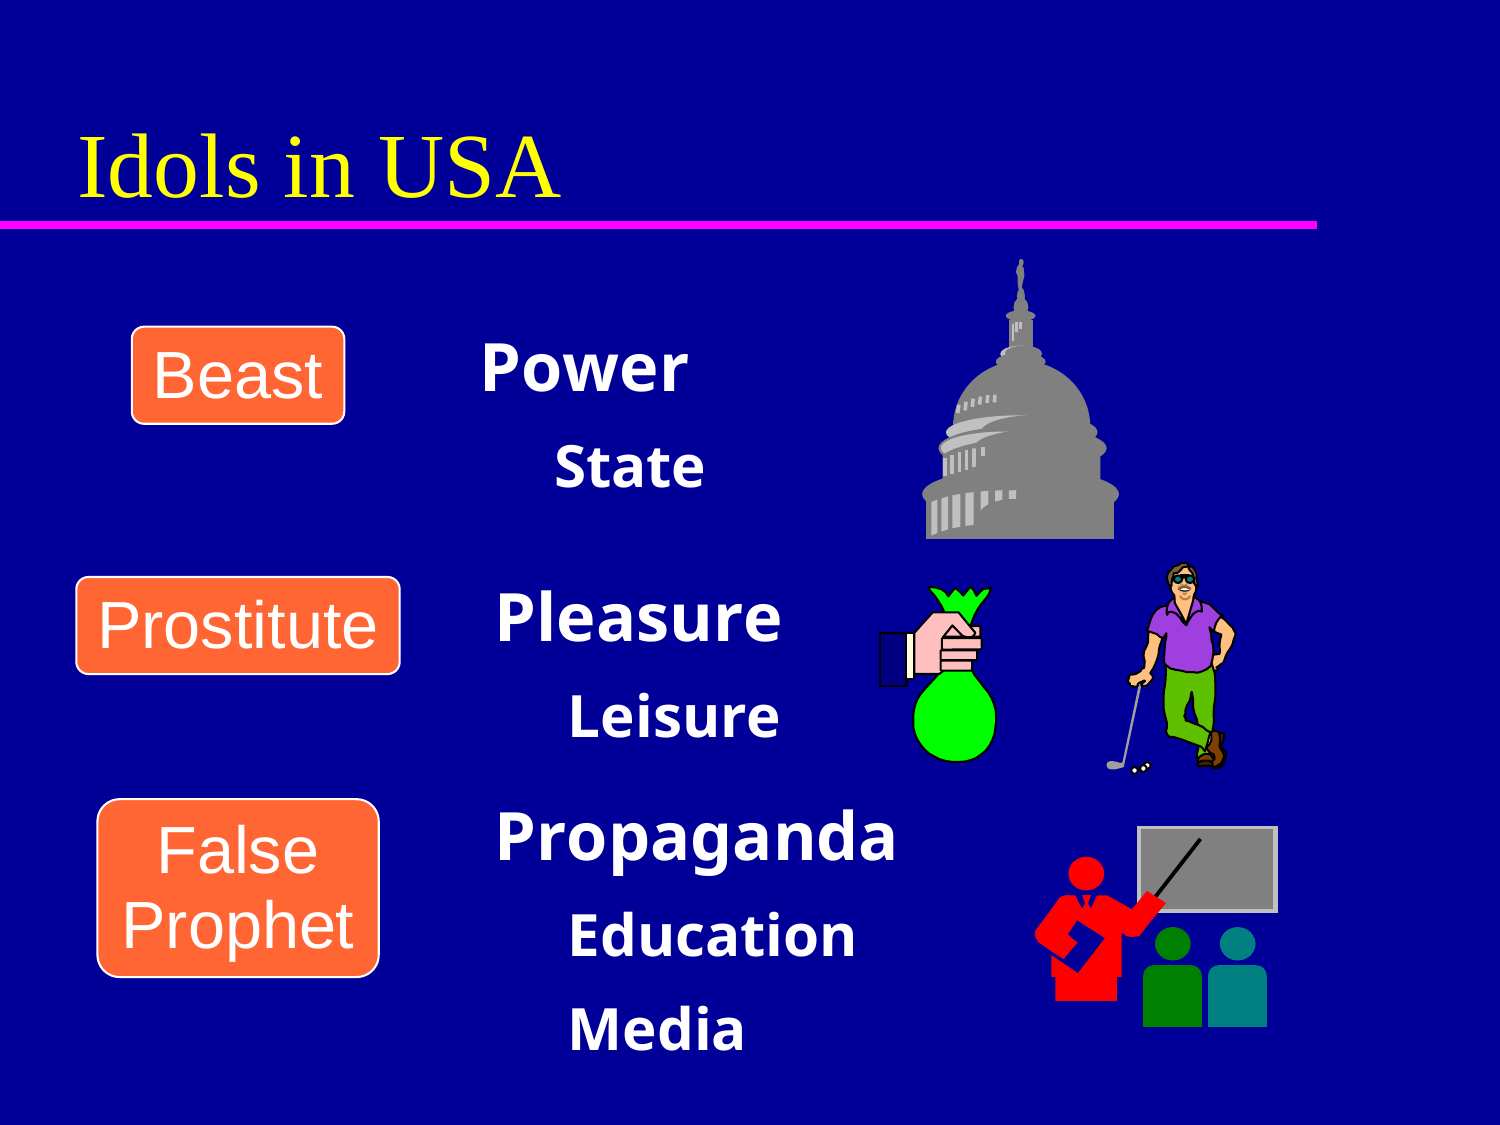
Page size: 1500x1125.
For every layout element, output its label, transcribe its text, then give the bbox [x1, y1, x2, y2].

text_box False Prophet [97, 799, 379, 978]
text_box [1131, 767, 1138, 774]
text_box [1106, 562, 1236, 770]
text_box [880, 586, 997, 762]
text_box Pleasure Leisure [462, 562, 850, 763]
text_box Beast [131, 326, 345, 424]
text_box Propaganda Education Media [462, 781, 976, 1075]
text_box [1140, 762, 1151, 772]
picture [1031, 822, 1282, 1032]
list Power State [464, 312, 918, 538]
picture [918, 256, 1124, 544]
text_box Prostitute [76, 576, 400, 675]
title Idols in USA [62, 43, 1338, 225]
